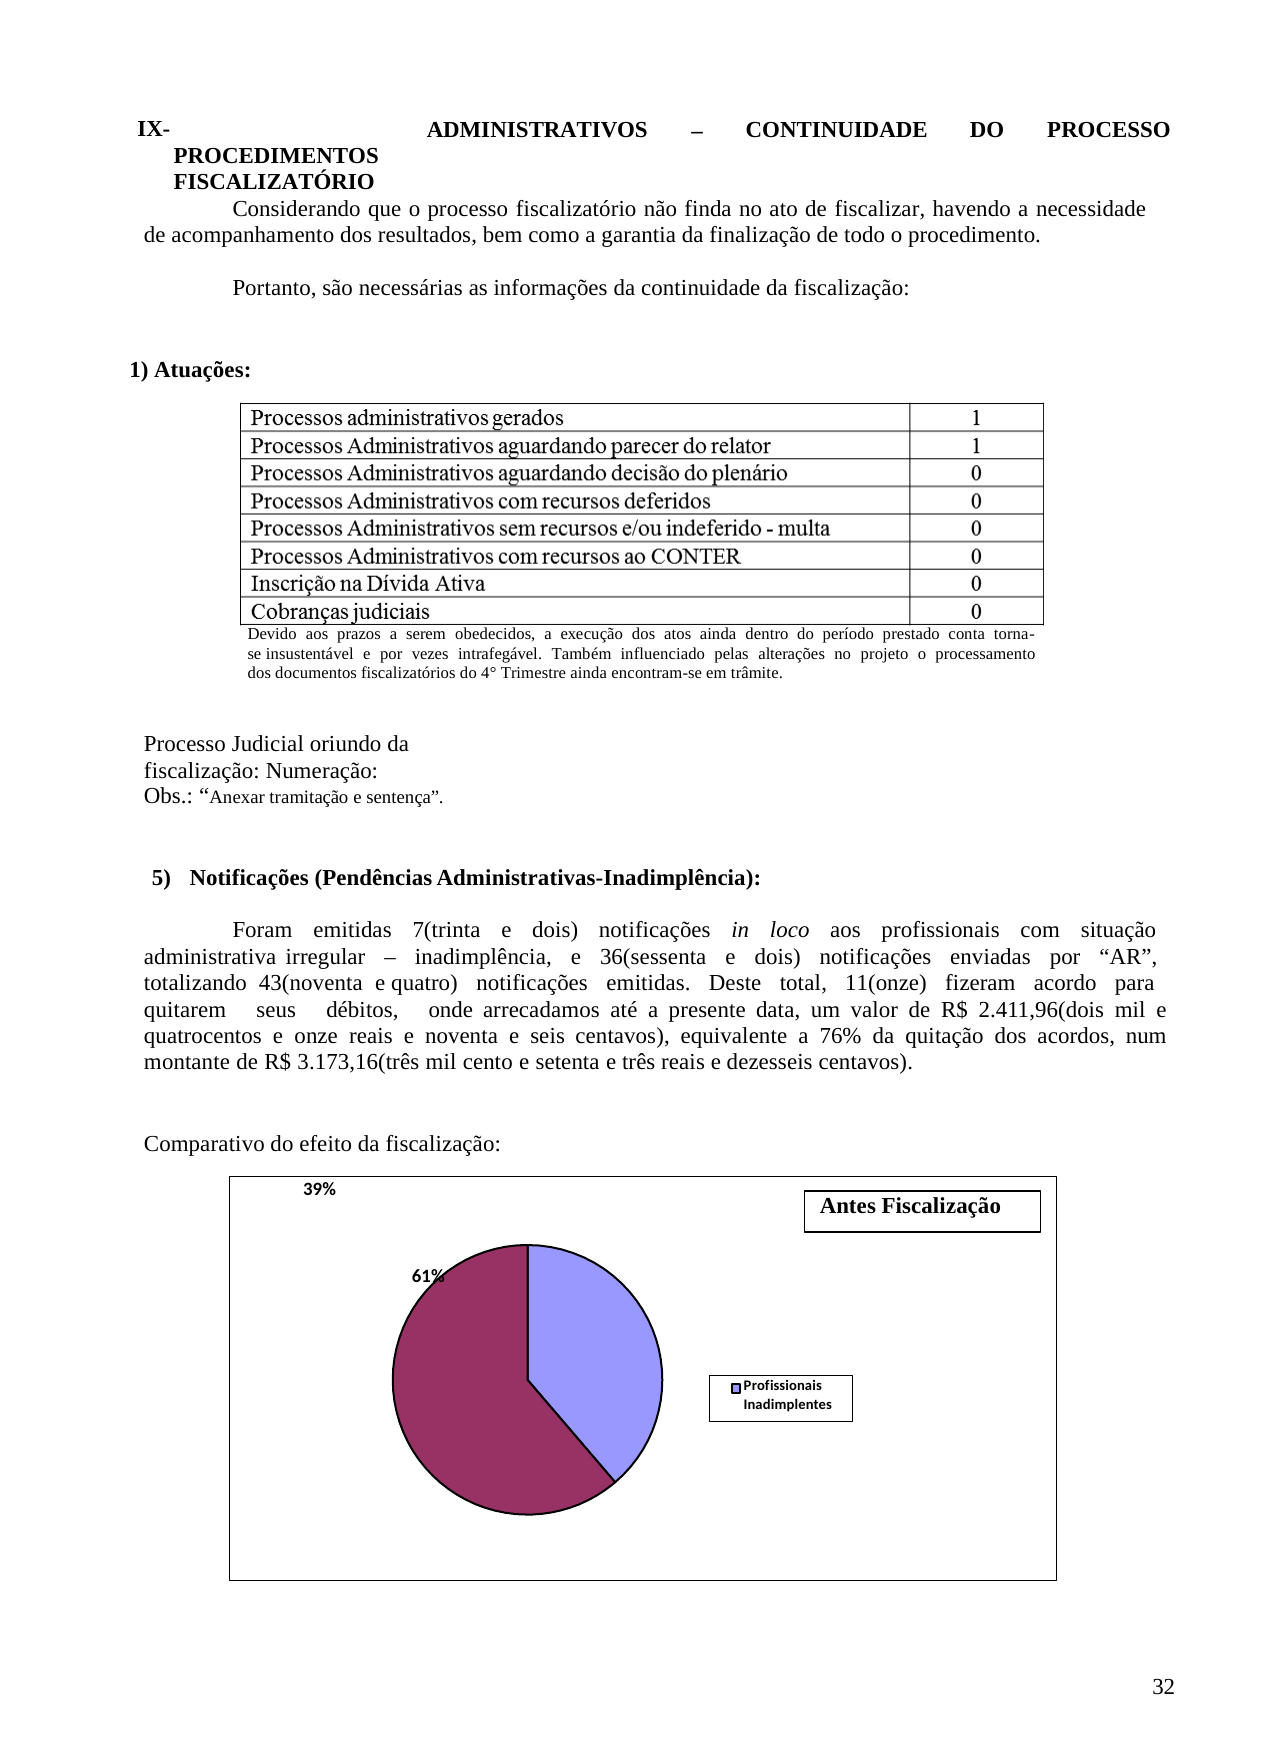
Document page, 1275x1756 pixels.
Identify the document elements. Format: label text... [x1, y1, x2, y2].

text_box CONTINUIDADE [743, 115, 930, 143]
text_box Devido aos prazos a serem obedecidos, a execução dos atos ainda dentro do período prestado conta torna-se insustentável e por vezes intrafegável. Também influenciado pelas alterações no projeto o processamento dos documentos fiscalizatórios do 4° Trimestre ainda encontram-se em trâmite. Processo Judicial oriundo da fiscalização: Numeração: Obs.: “Anexar tramitação e sentença”. 5) Notificações (Pendências Administrativas-Inadimplência): Foram emitidas 7(trinta e dois) notificações in loco aos profissionais com situação administrativa irregular – inadimplência, e 36(sessenta e dois) notificações enviadas por “AR”, totalizando 43(noventa e quatro) notificações emitidas. Deste total, 11(onze) fizeram acordo para quitarem seus débitos, onde arrecadamos até a presente data, um valor de R$ 2.411,96(dois mil e quatrocentos e onze reais e noventa e seis centavos), equivalente a 76% da quitação dos acordos, num montante de R$ 3.173,16(três mil cento e setenta e três reais e dezesseis centavos). Comparativo do efeito da fiscalização: [141, 624, 1173, 1152]
text_box IX- PROCEDIMENTOS FISCALIZATÓRIO [135, 115, 387, 169]
text_box 31 [1143, 1671, 1176, 1705]
text_box DO [967, 115, 1007, 143]
text_box Profissionais Inadimplentes [708, 1374, 852, 1421]
text_box PROCESSO [1044, 115, 1173, 143]
text_box – [689, 115, 706, 143]
picture [240, 397, 1044, 640]
text_box Considerando que o processo fiscalizatório não finda no ato de fiscalizar, havendo a necessidade de acompanhamento dos resultados, bem como a garantia da finalização de todo o procedimento. Portanto, são necessárias as informações da continuidade da fiscalização: 1) Atuações: [127, 194, 1173, 380]
text_box 39% 61% [229, 1176, 1057, 1581]
text_box Antes Fiscalização [804, 1191, 1041, 1232]
text_box ADMINISTRATIVOS [424, 115, 651, 143]
